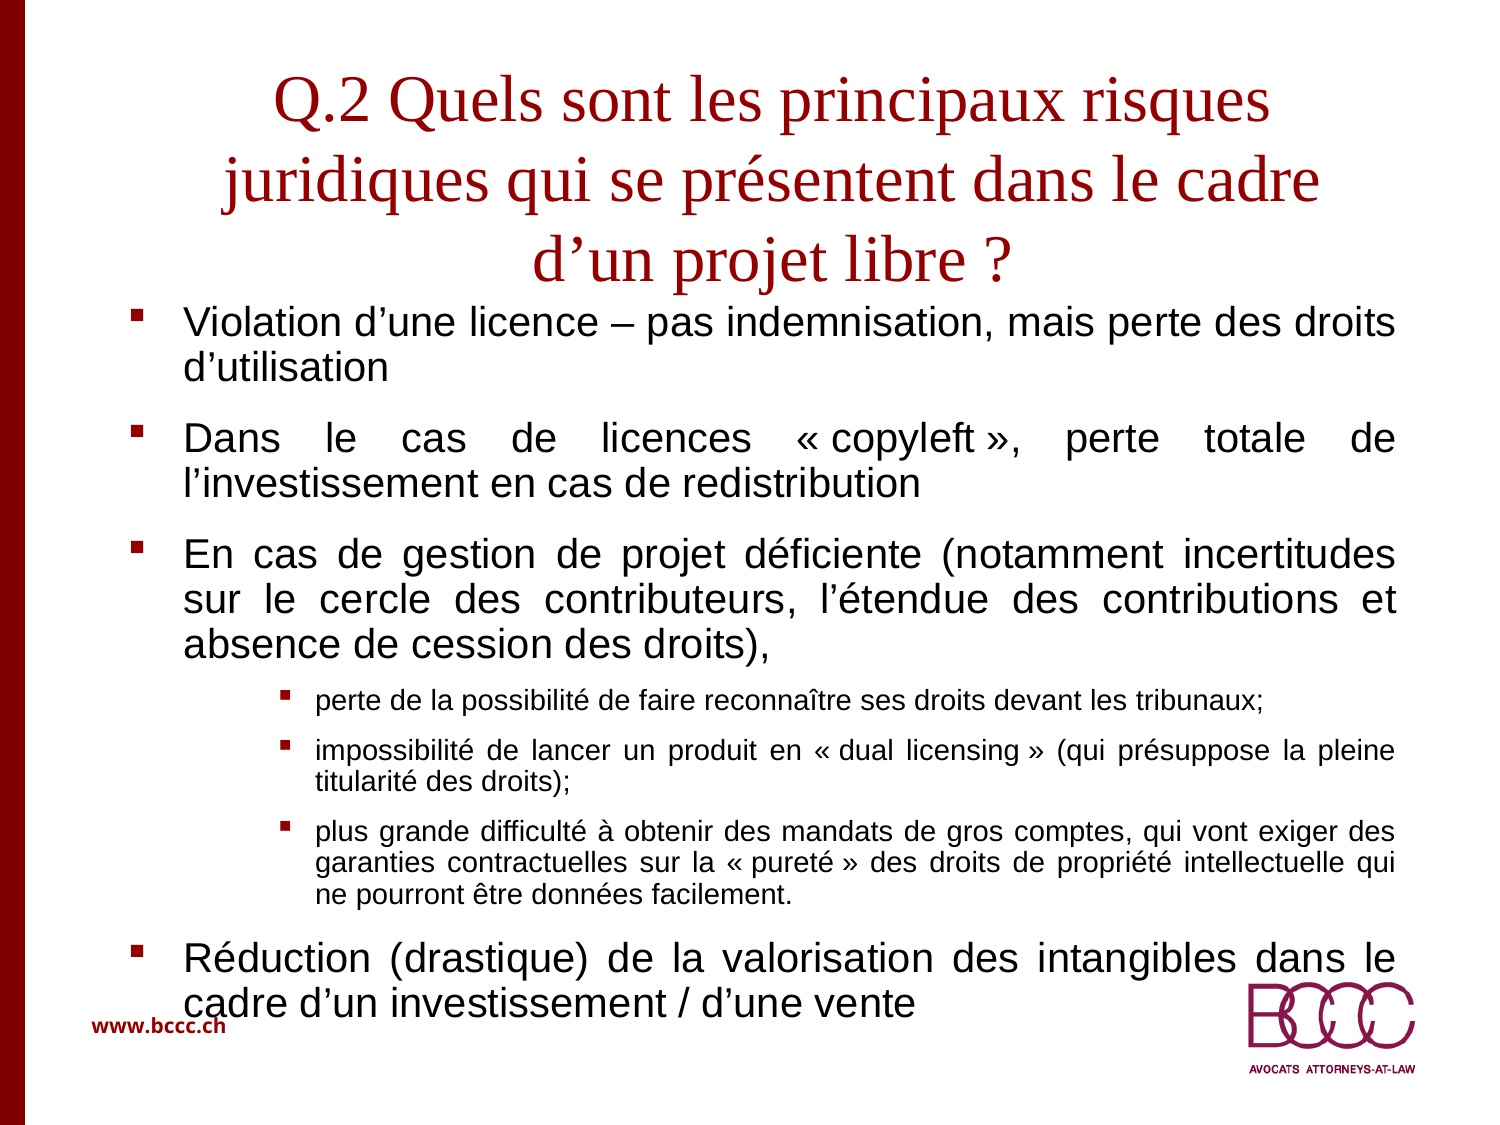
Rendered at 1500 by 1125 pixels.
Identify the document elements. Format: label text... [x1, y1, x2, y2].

text_box Q.2 Quels sont les principaux risques juridiques qui se présentent dans le cadre d’un projet libre ? [140, 46, 1407, 383]
list Violation d’une licence – pas indemnisation, mais perte des droits d’utilisation Dans le cas de licences « copyleft », perte totale de l’investissement en cas de redistribution En cas de gestion de projet déficiente (notamment incertitudes sur le cercle des contributeurs, l’étendue des contributions et absence de cession des droits), perte de la possibilité de faire reconnaître ses droits devant les tribunaux; impossibilité de lancer un produit en « dual licensing » (qui présuppose la pleine titularité des droits); plus grande difficulté à obtenir des mandats de gros comptes, qui vont exiger des garanties contractuelles sur la « pureté » des droits de propriété intellectuelle qui ne pourront être données facilement. Réduction (drastique) de la valorisation des intangibles dans le cadre d’un investissement / d’une vente [112, 292, 1413, 1125]
